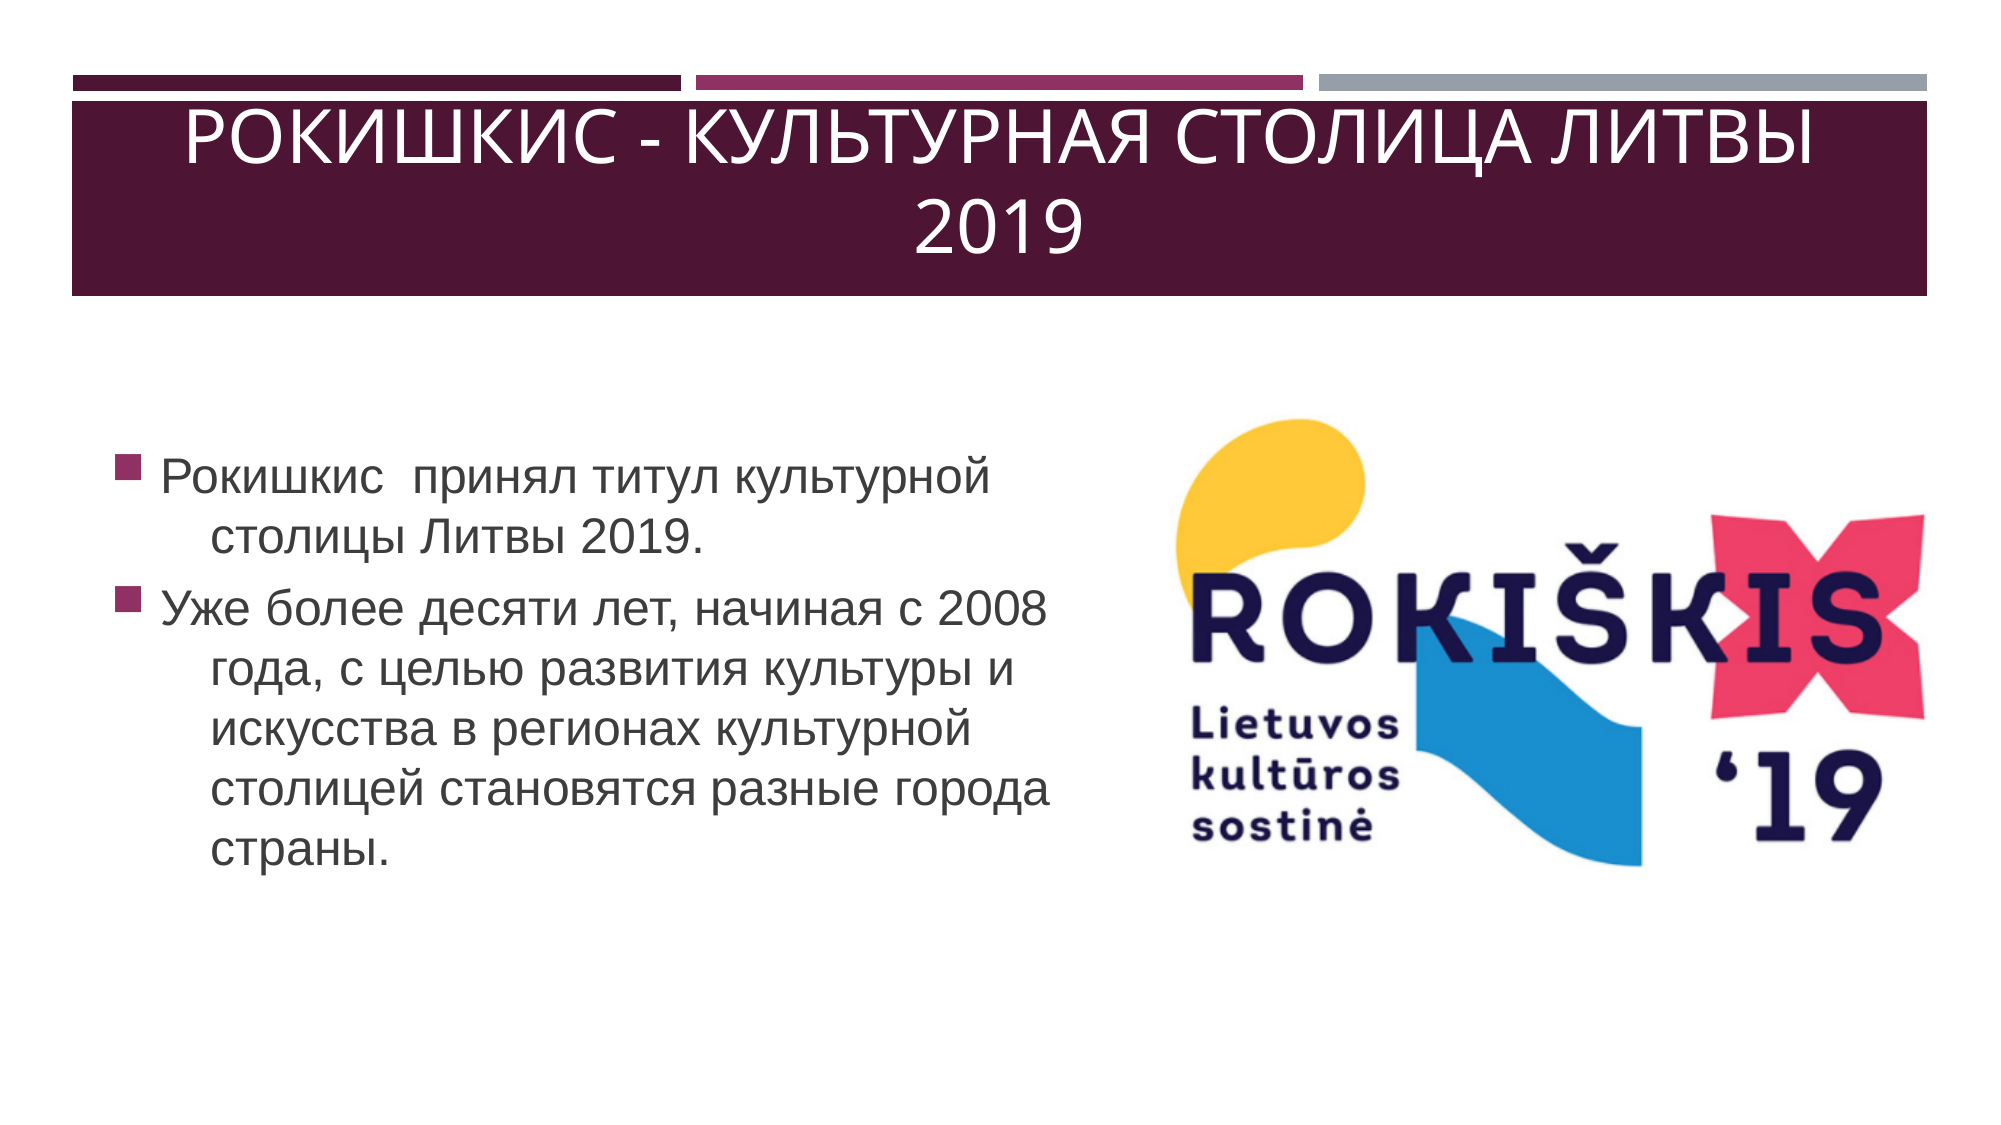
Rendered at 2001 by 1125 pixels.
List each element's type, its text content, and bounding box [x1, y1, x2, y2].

list Рокишкис принял титул культурной столицы Литвы 2019. Уже более десяти лет, начиная с 2008 года, с целью развития культуры и искусства в регионах культурной столицей становятся разные города страны. [95, 357, 1133, 962]
picture [1115, 381, 1972, 938]
title Рокишкис - культурная столица Литвы 2019 [95, 80, 1905, 248]
